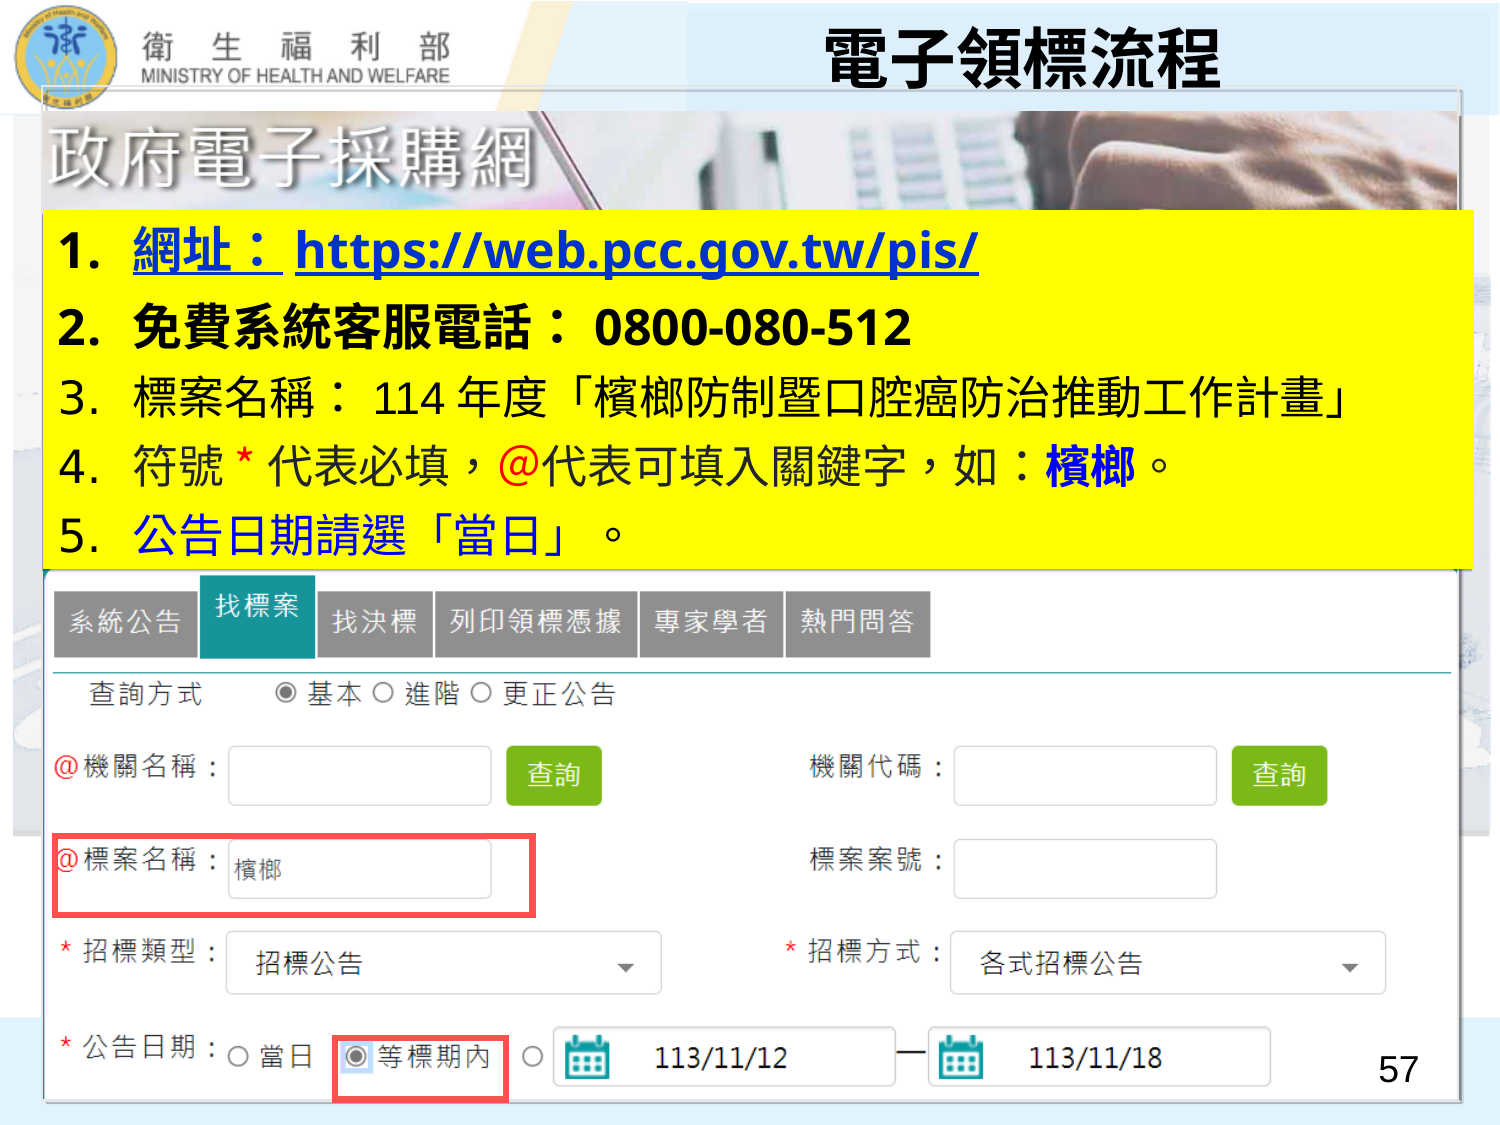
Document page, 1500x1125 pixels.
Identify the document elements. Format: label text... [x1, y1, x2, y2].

text_box 57 [1363, 1037, 1456, 1098]
text_box 網址：https://web.pcc.gov.tw/pis/ 免費系統客服電話：0800-080-512 標案名稱：114年度「檳榔防制暨口腔癌防治推動工作計畫」 符號*代表必填，＠代表可填入關鍵字，如：檳榔。 公告日期請選「當日」。 [43, 210, 1474, 569]
picture [42, 87, 1458, 1100]
text_box 電子領標流程 [571, 9, 1474, 105]
picture [338, 1041, 503, 1096]
